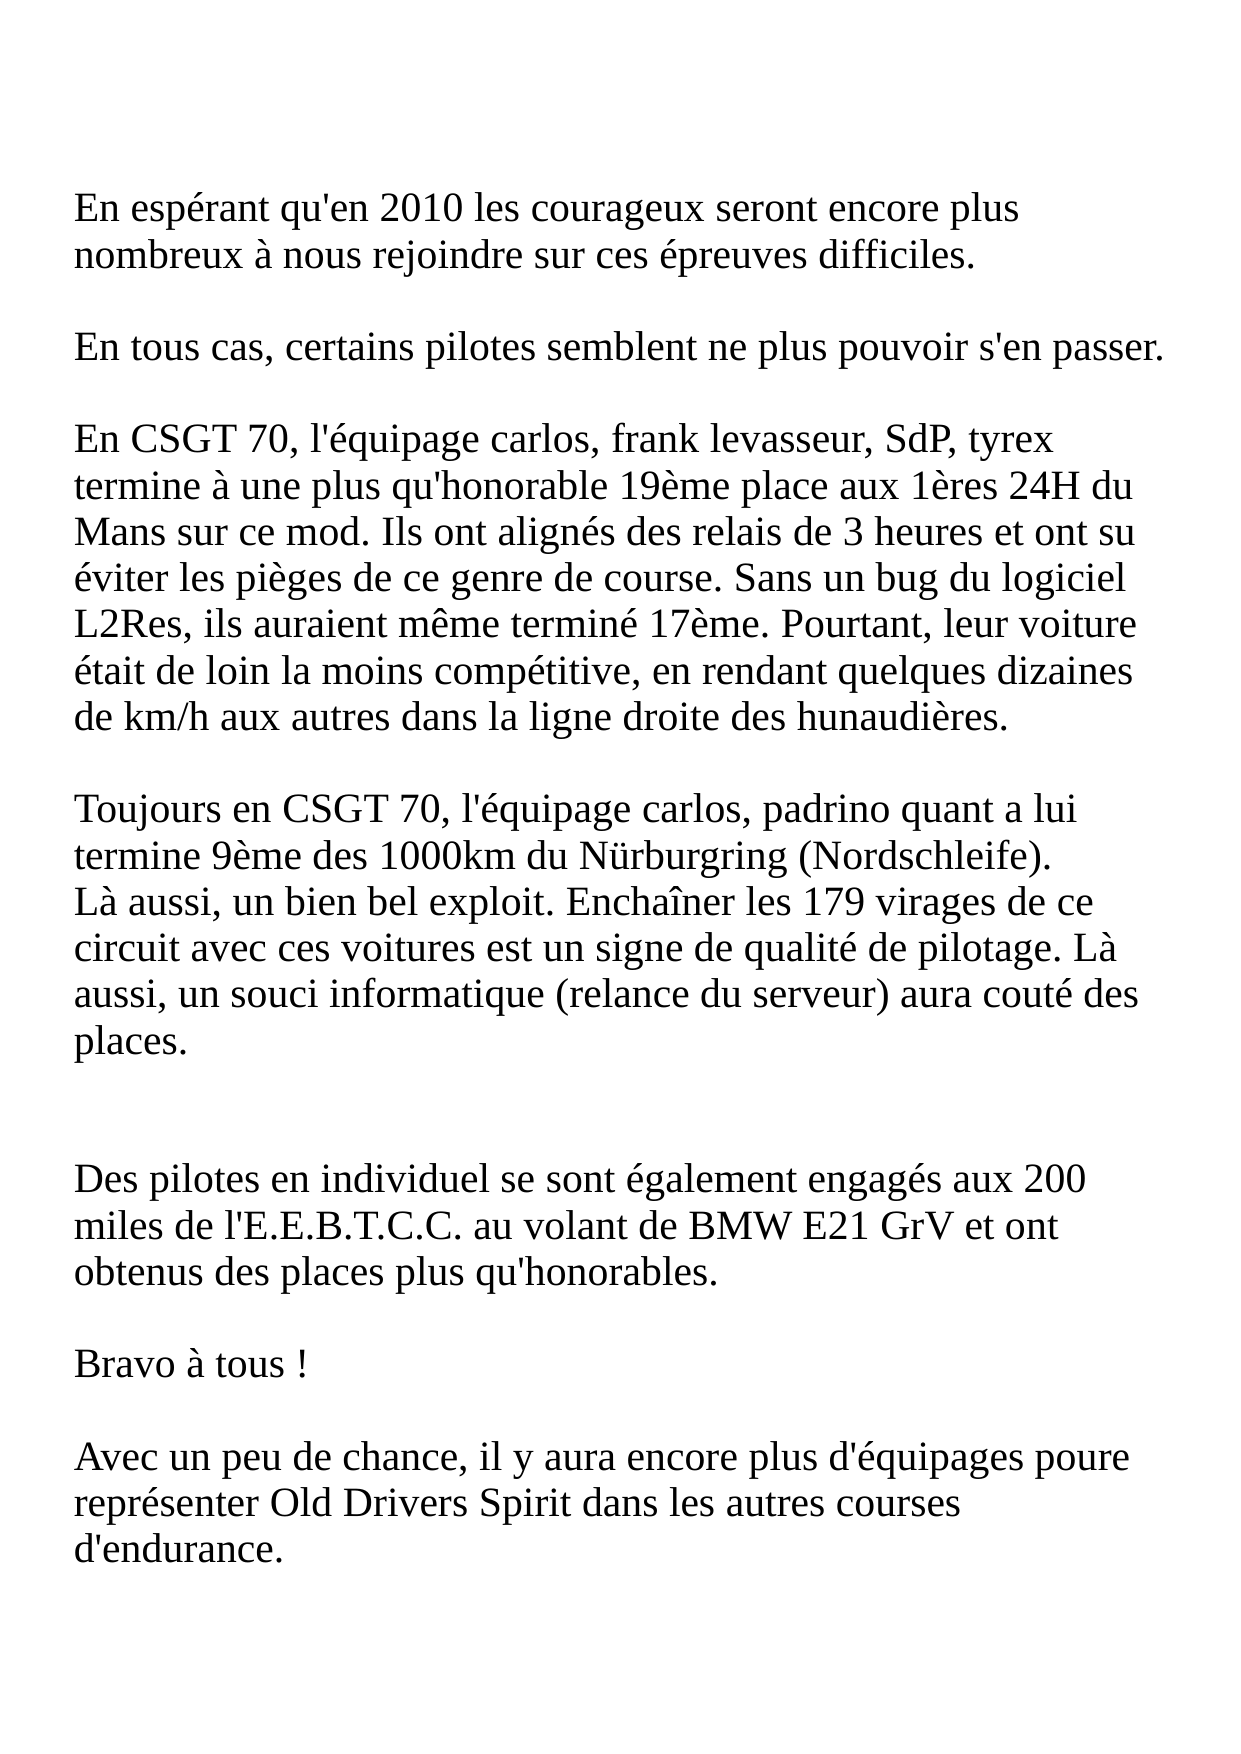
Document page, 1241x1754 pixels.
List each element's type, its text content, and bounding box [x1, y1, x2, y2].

text_box En espérant qu'en 2010 les courageux seront encore plus nombreux à nous rejoindre sur ces épreuves difficiles. En tous cas, certains pilotes semblent ne plus pouvoir s'en passer. En CSGT 70, l'équipage carlos, frank levasseur, SdP, tyrex termine à une plus qu'honorable 19ème place aux 1ères 24H du Mans sur ce mod. Ils ont alignés des relais de 3 heures et ont su éviter les pièges de ce genre de course. Sans un bug du logiciel L2Res, ils auraient même terminé 17ème. Pourtant, leur voiture était de loin la moins compétitive, en rendant quelques dizaines de km/h aux autres dans la ligne droite des hunaudières. Toujours en CSGT 70, l'équipage carlos, padrino quant a lui termine 9ème des 1000km du Nürburgring (Nordschleife). Là aussi, un bien bel exploit. Enchaîner les 179 virages de ce circuit avec ces voitures est un signe de qualité de pilotage. Là aussi, un souci informatique (relance du serveur) aura couté des places. Des pilotes en individuel se sont également engagés aux 200 miles de l'E.E.B.T.C.C. au volant de BMW E21 GrV et ont obtenus des places plus qu'honorables. Bravo à tous ! Avec un peu de chance, il y aura encore plus d'équipages poure représenter Old Drivers Spirit dans les autres courses d'endurance. [59, 177, 1182, 1603]
